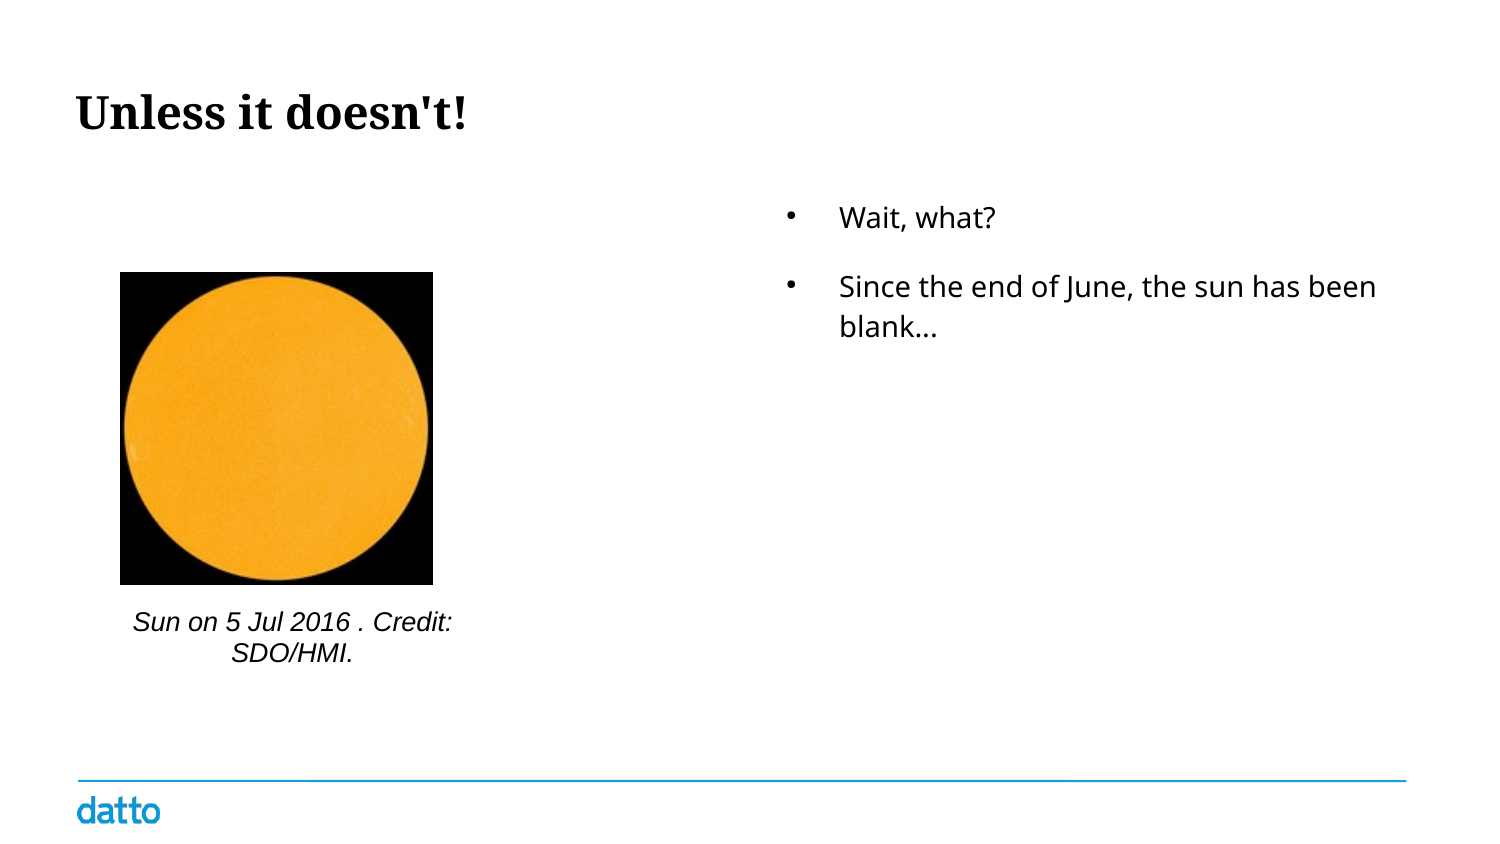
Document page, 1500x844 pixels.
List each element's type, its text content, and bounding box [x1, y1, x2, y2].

picture [95, 796, 133, 824]
picture [82, 808, 91, 819]
title Unless it doesn't! [75, 51, 1404, 172]
picture [120, 272, 433, 586]
picture [146, 808, 156, 819]
picture [77, 796, 91, 808]
text_box Sun on 5 Jul 2016 . Credit: SDO/HMI. [105, 599, 481, 676]
picture [122, 808, 133, 824]
picture [136, 796, 160, 824]
list Wait, what? Since the end of June, the sun has been blank... [768, 197, 1426, 687]
